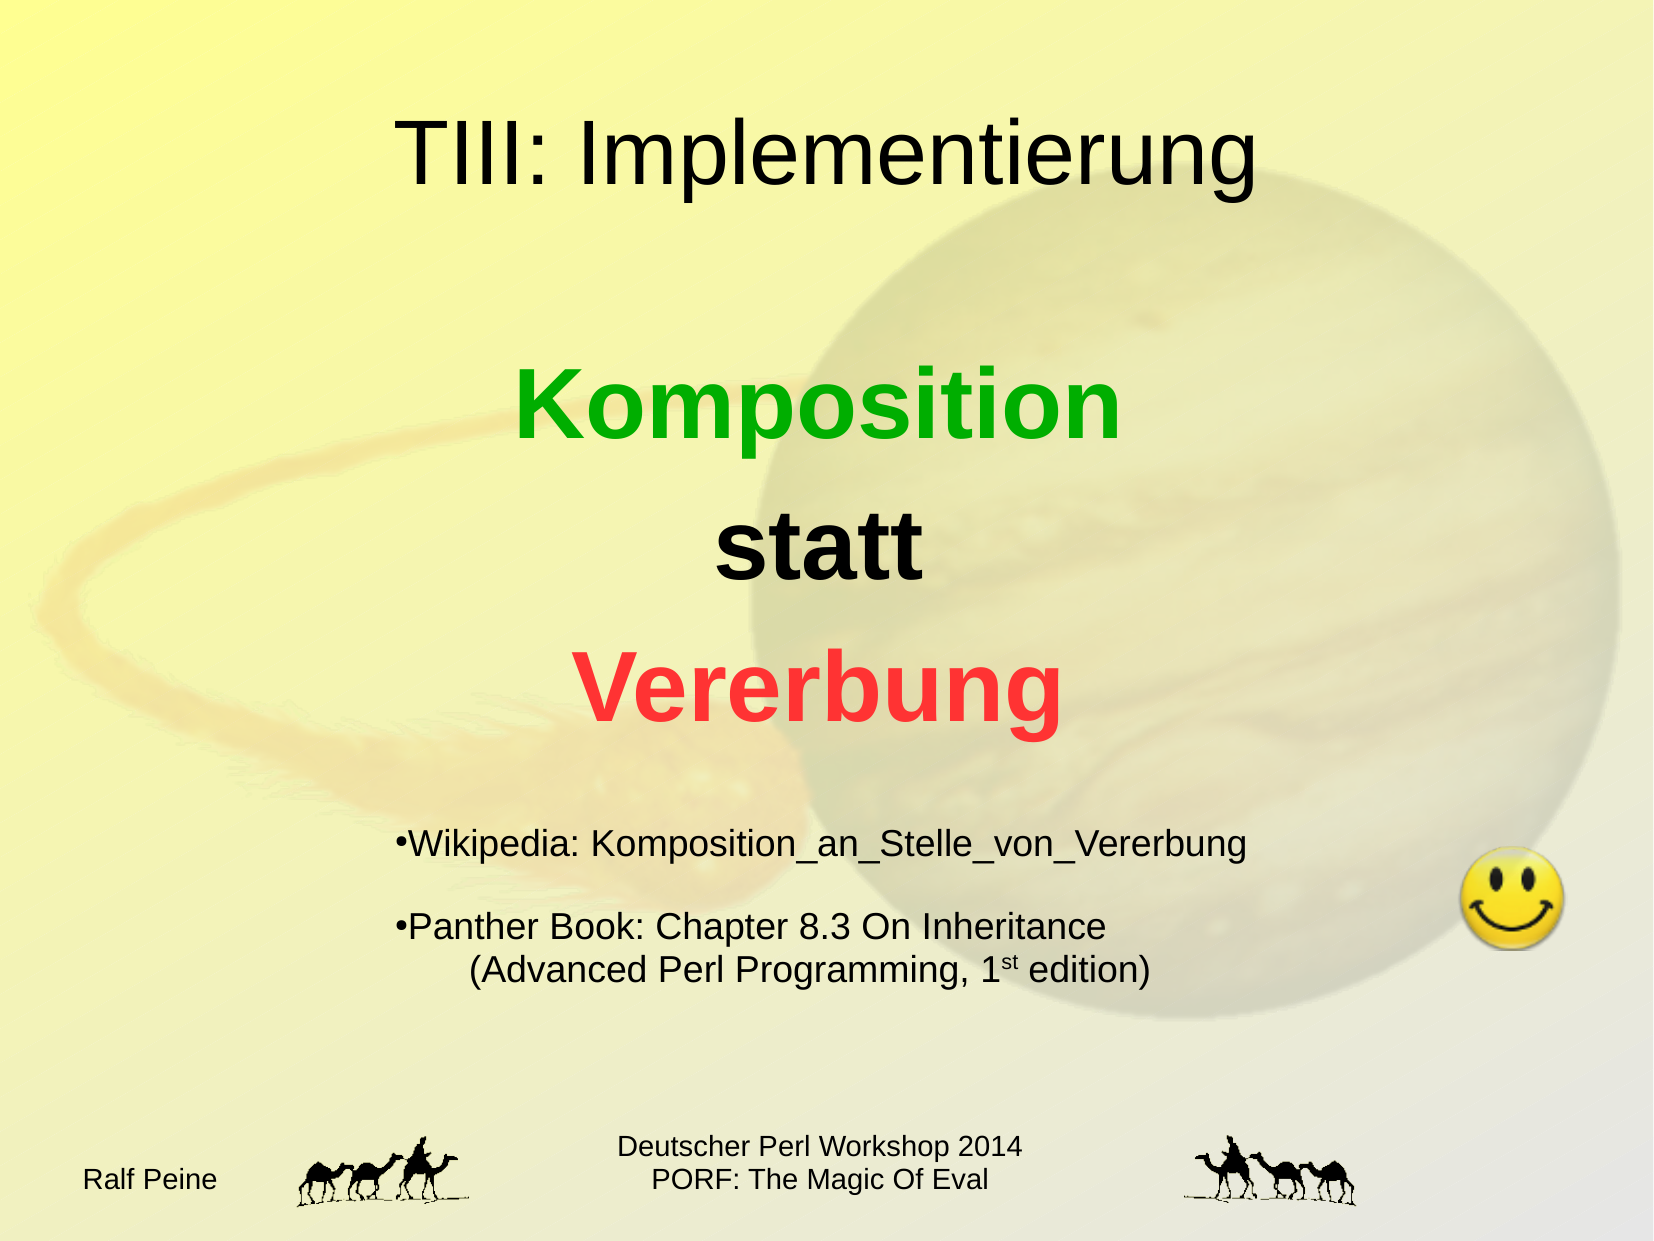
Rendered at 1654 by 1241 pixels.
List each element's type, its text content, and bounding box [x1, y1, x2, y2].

picture [3, 138, 1654, 1054]
text_box Komposition statt Vererbung [498, 340, 1156, 751]
title TIII: Implementierung [82, 49, 1571, 257]
text_box Wikipedia: Komposition_an_Stelle_von_Vererbung Panther Book: Chapter 8.3 On Inheritance (Advanced Perl Programming, 1st edition) [380, 814, 1274, 1000]
picture [291, 1134, 469, 1214]
picture [1184, 1133, 1362, 1213]
